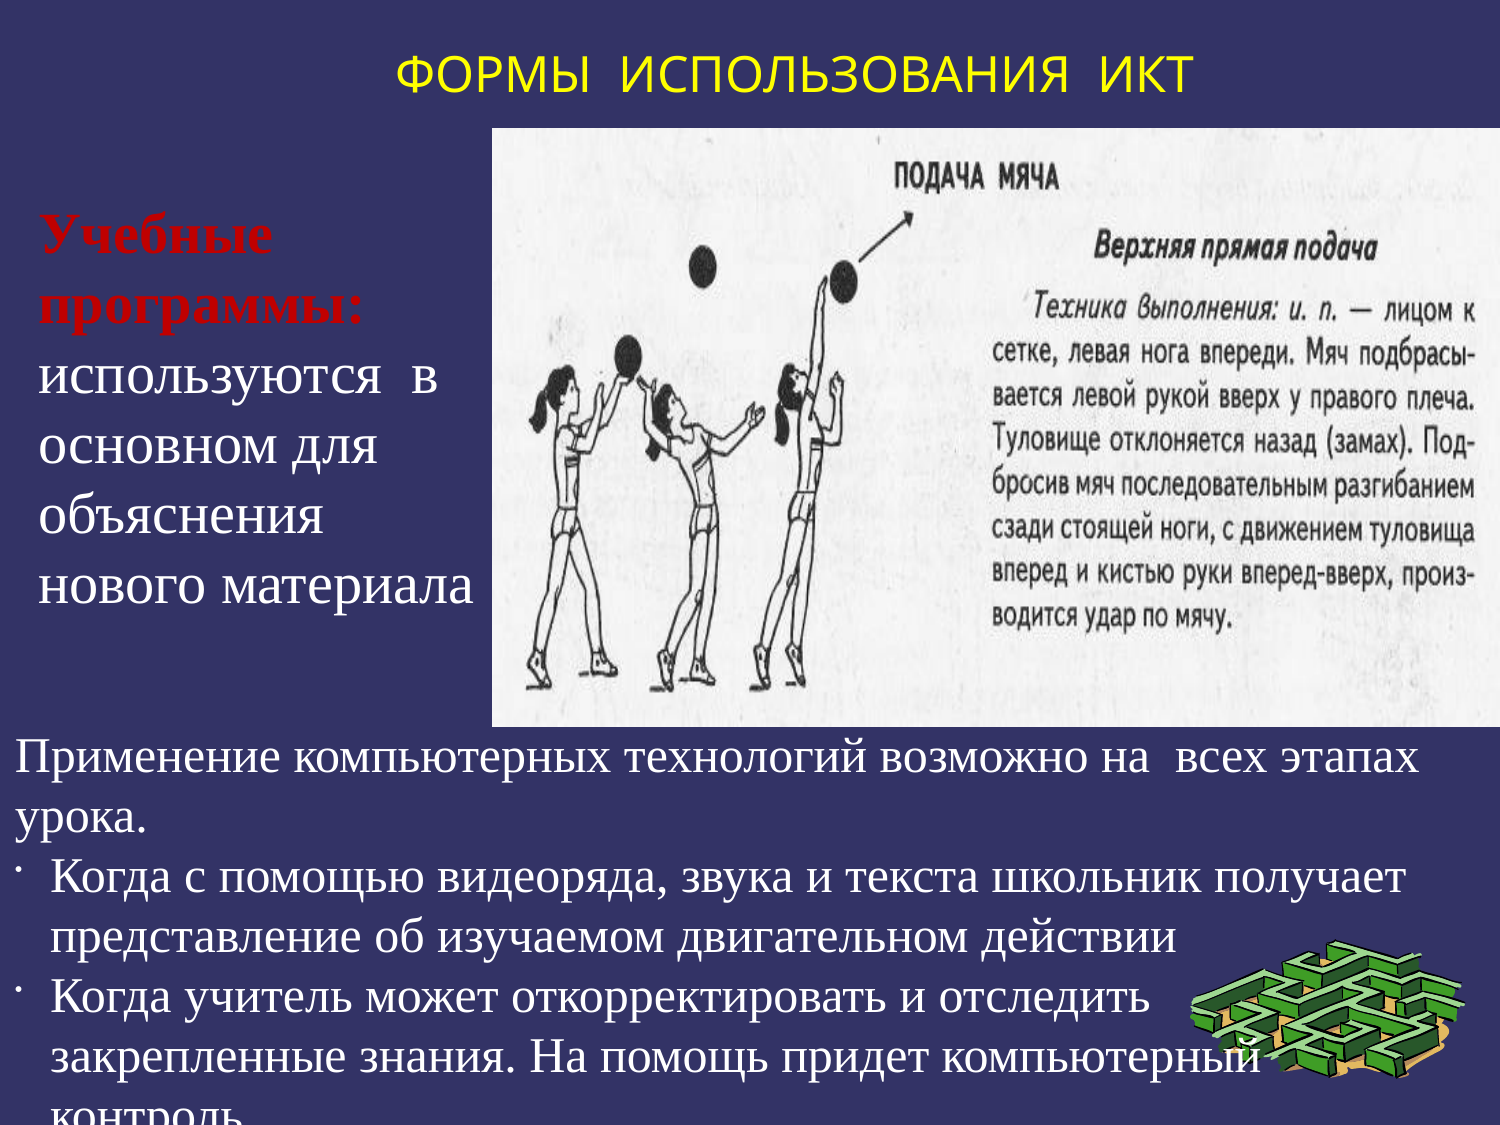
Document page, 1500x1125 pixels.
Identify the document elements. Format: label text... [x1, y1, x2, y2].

text_box Учебные программы: используются в основном для объяснения нового материала [23, 187, 492, 623]
picture [492, 128, 1500, 727]
text_box ФОРМЫ ИСПОЛЬЗОВАНИЯ ИКТ [380, 35, 1210, 110]
text_box Применение компьютерных технологий возможно на всех этапах урока. Когда с помощью видеоряда, звука и текста школьник получает представление об изучаемом двигательном действии Когда учитель может откорректировать и отследить закрепленные знания. На помощь придет компьютерный контроль. [0, 714, 1465, 1125]
